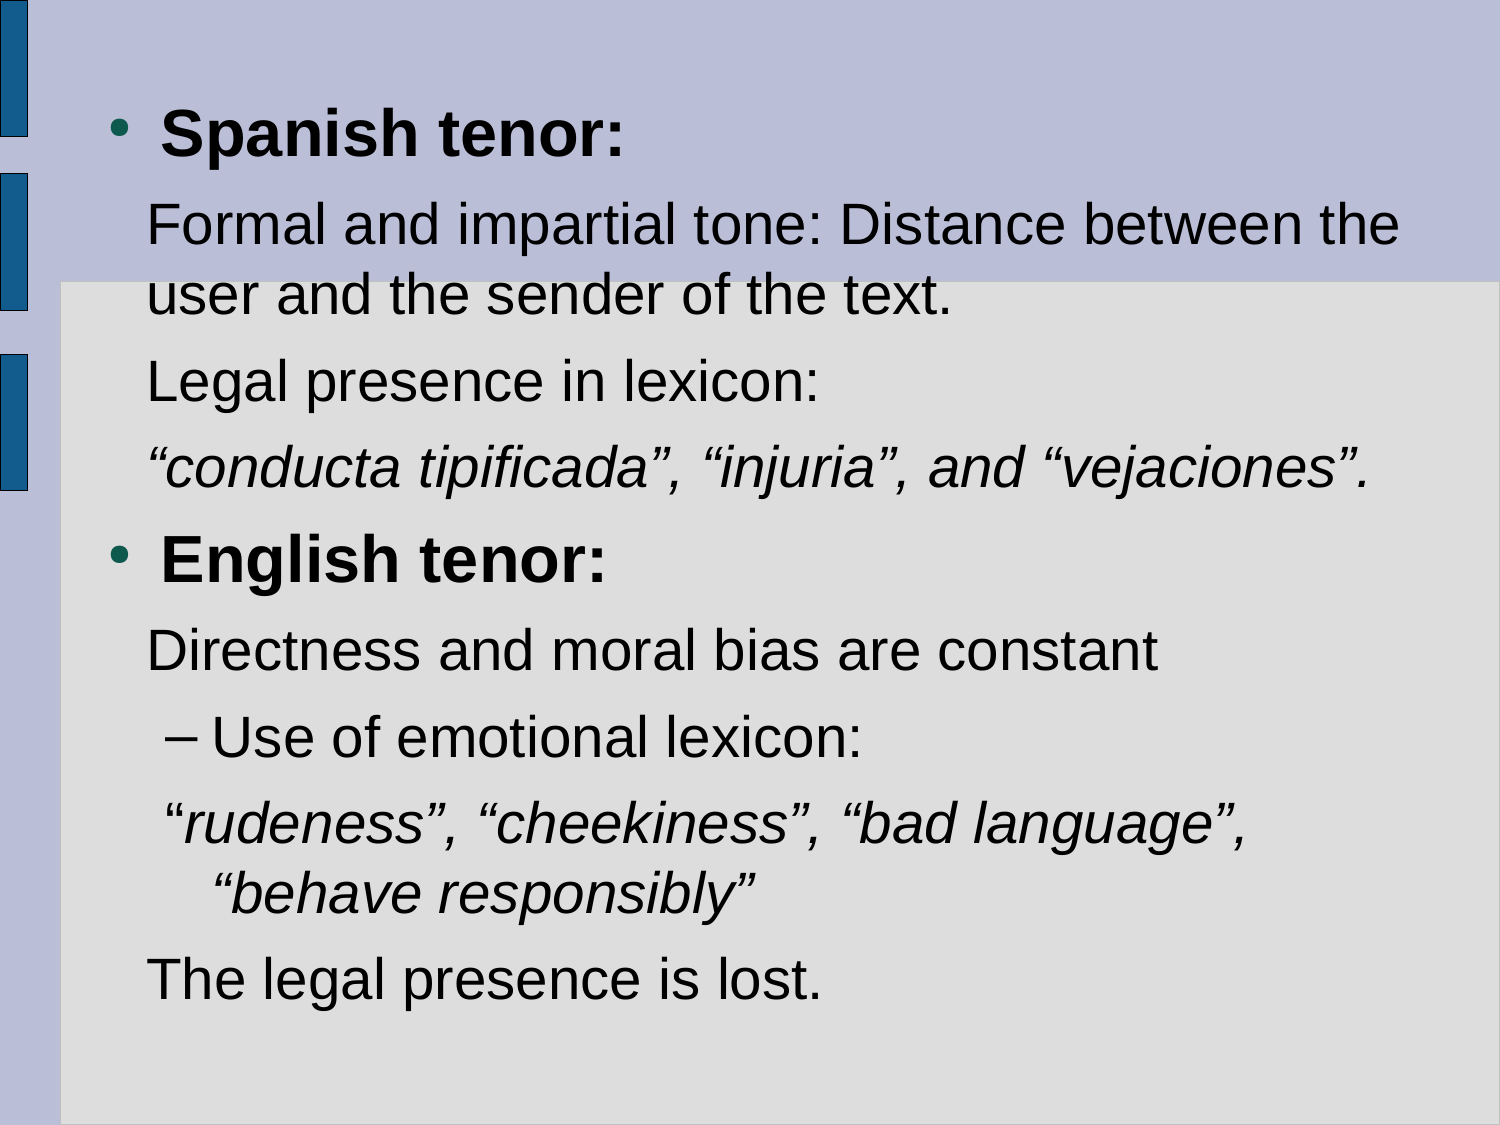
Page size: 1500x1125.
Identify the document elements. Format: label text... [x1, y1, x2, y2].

list Spanish tenor: Formal and impartial tone: Distance between the user and the sender of the text. Legal presence in lexicon: “conducta tipificada”, “injuria”, and “vejaciones”. English tenor: Directness and moral bias are constant Use of emotional lexicon: “rudeness”, “cheekiness”, “bad language”, “behave responsibly” The legal presence is lost. [75, 81, 1426, 1125]
